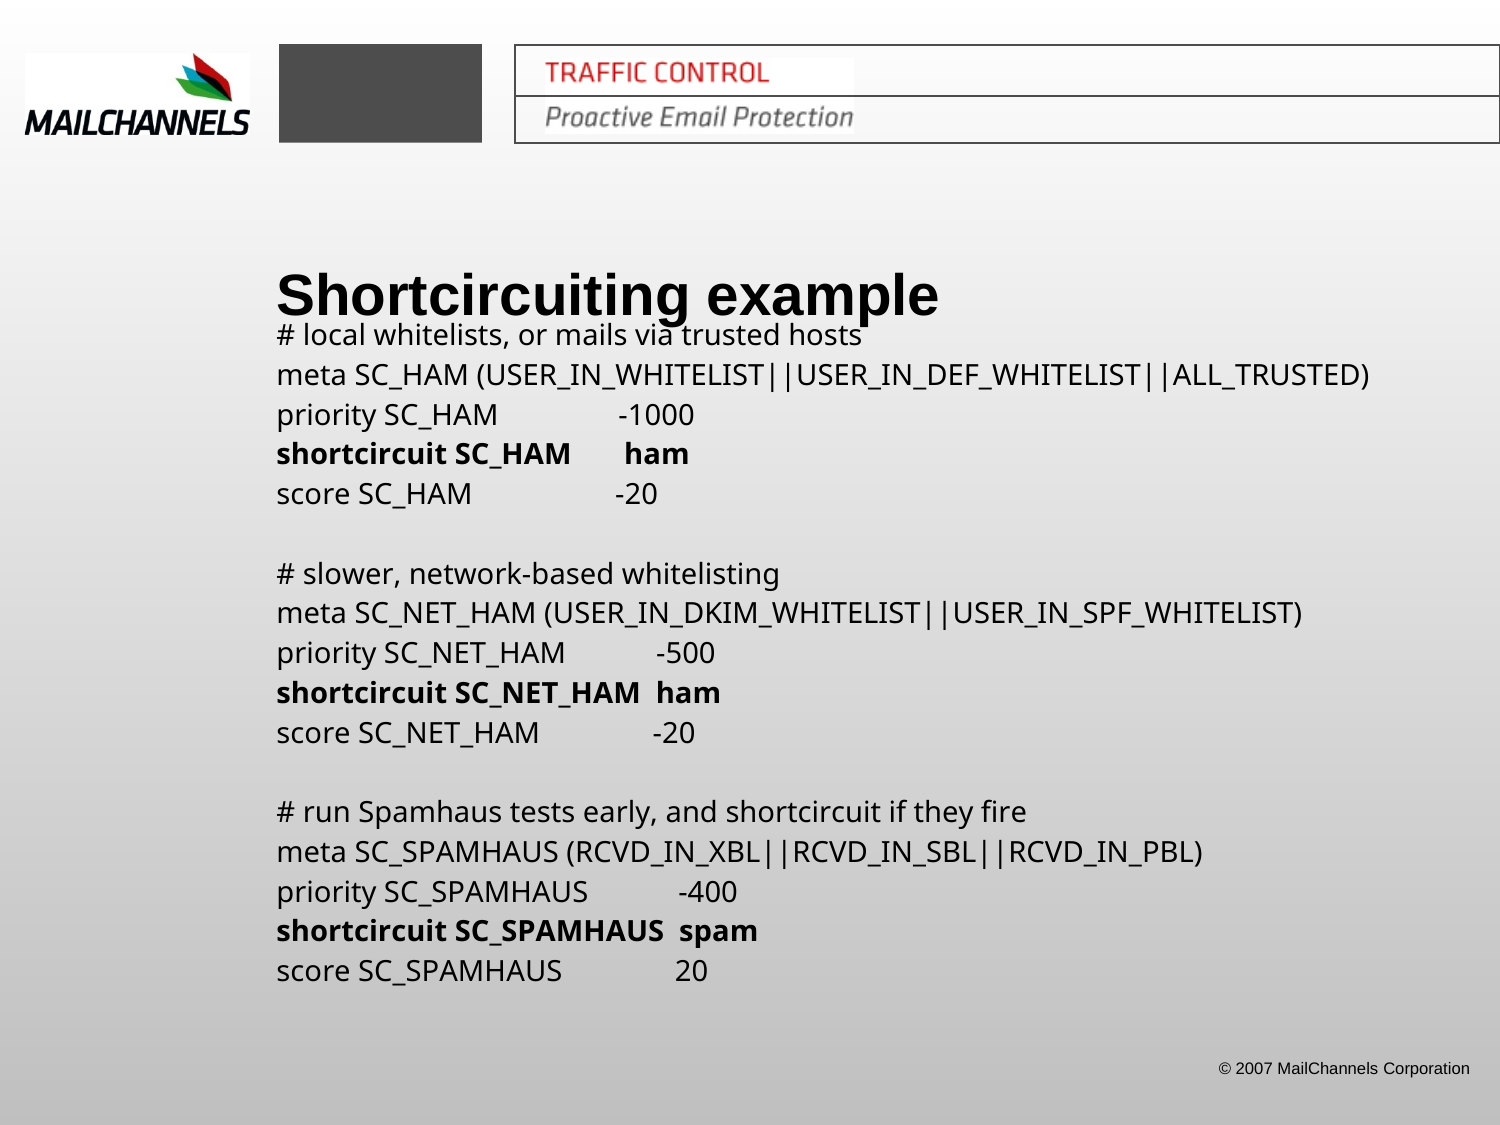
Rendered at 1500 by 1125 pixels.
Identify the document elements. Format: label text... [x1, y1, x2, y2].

subtitle # local whitelists, or mails via trusted hosts meta SC_HAM (USER_IN_WHITELIST||USER_IN_DEF_WHITELIST||ALL_TRUSTED) priority SC_HAM -1000 shortcircuit SC_HAM ham score SC_HAM -20 # slower, network-based whitelisting meta SC_NET_HAM (USER_IN_DKIM_WHITELIST||USER_IN_SPF_WHITELIST) priority SC_NET_HAM -500 shortcircuit SC_NET_HAM ham score SC_NET_HAM -20 # run Spamhaus tests early, and shortcircuit if they fire meta SC_SPAMHAUS (RCVD_IN_XBL||RCVD_IN_SBL||RCVD_IN_PBL) priority SC_SPAMHAUS -400 shortcircuit SC_SPAMHAUS spam score SC_SPAMHAUS 20 [276, 349, 1500, 989]
picture [545, 97, 854, 134]
picture [24, 53, 250, 135]
title Shortcircuiting example [276, 248, 1500, 348]
picture [545, 58, 854, 95]
